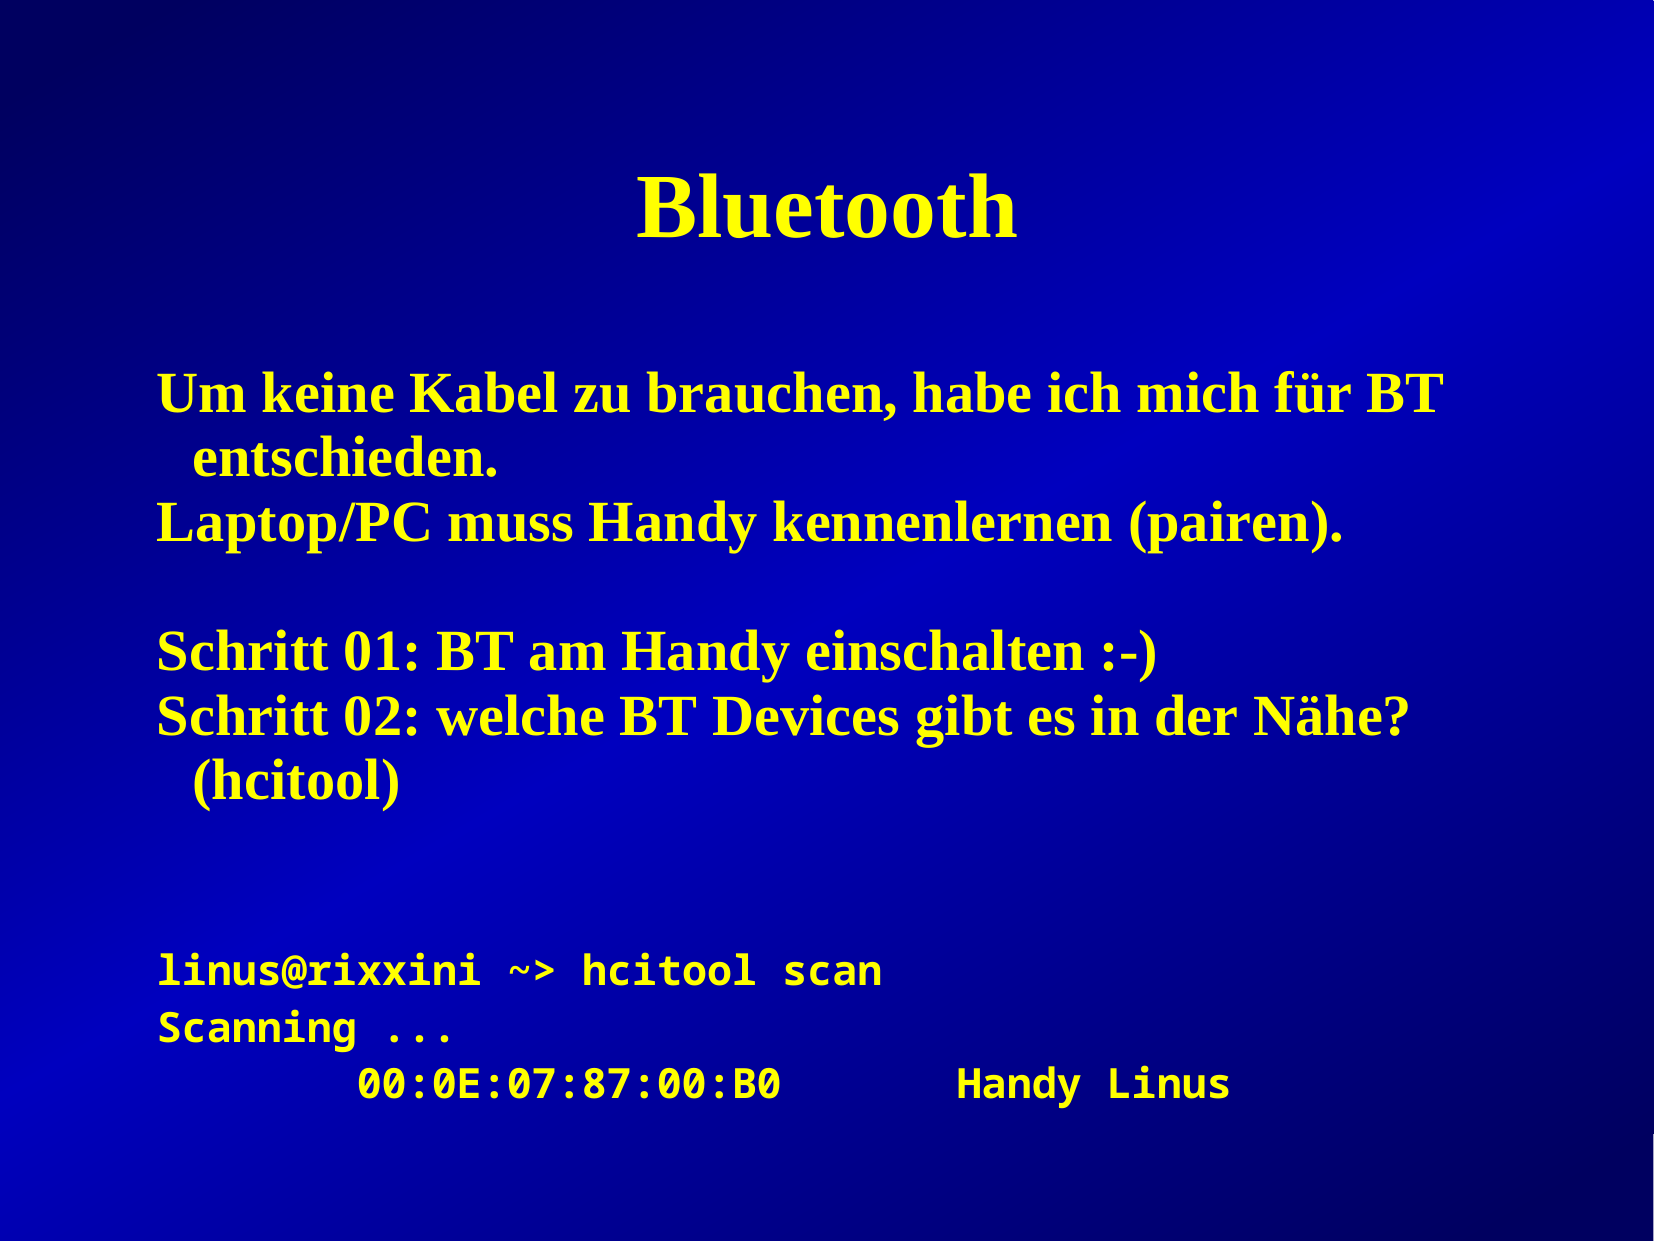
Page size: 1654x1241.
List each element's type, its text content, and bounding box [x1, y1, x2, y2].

title Bluetooth [121, 102, 1534, 311]
subtitle Um keine Kabel zu brauchen, habe ich mich für BT entschieden. Laptop/PC muss Handy kennenlernen (pairen). Schritt 01: BT am Handy einschalten :-) Schritt 02: welche BT Devices gibt es in der Nähe? (hcitool) linus@rixxini ~> hcitool scan Scanning ... 00:0E:07:87:00:B0 Handy Linus [121, 344, 1534, 1127]
